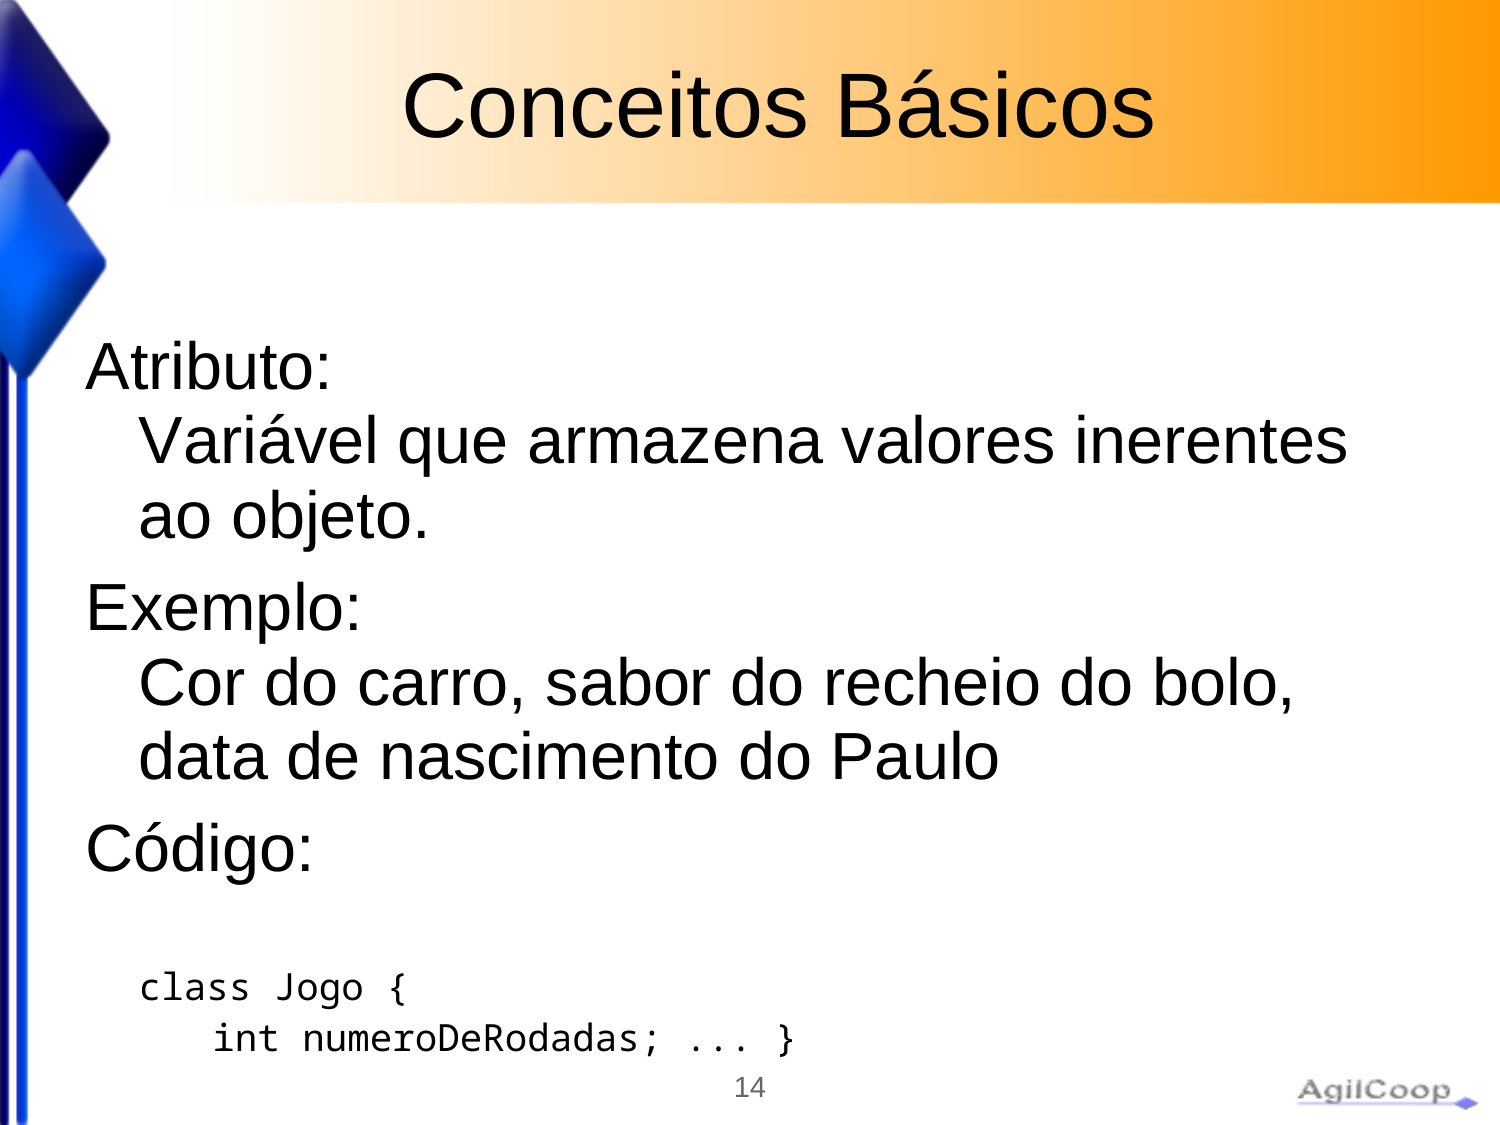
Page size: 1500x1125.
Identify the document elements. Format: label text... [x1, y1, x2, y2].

list Atributo: Variável que armazena valores inerentes ao objeto. Exemplo: Cor do carro, sabor do recheio do bolo, data de nascimento do Paulo Código: class Jogo { int numeroDeRodadas; ... } [53, 321, 1412, 1052]
picture [0, 0, 1500, 1125]
title Conceitos Básicos [58, 24, 1500, 188]
